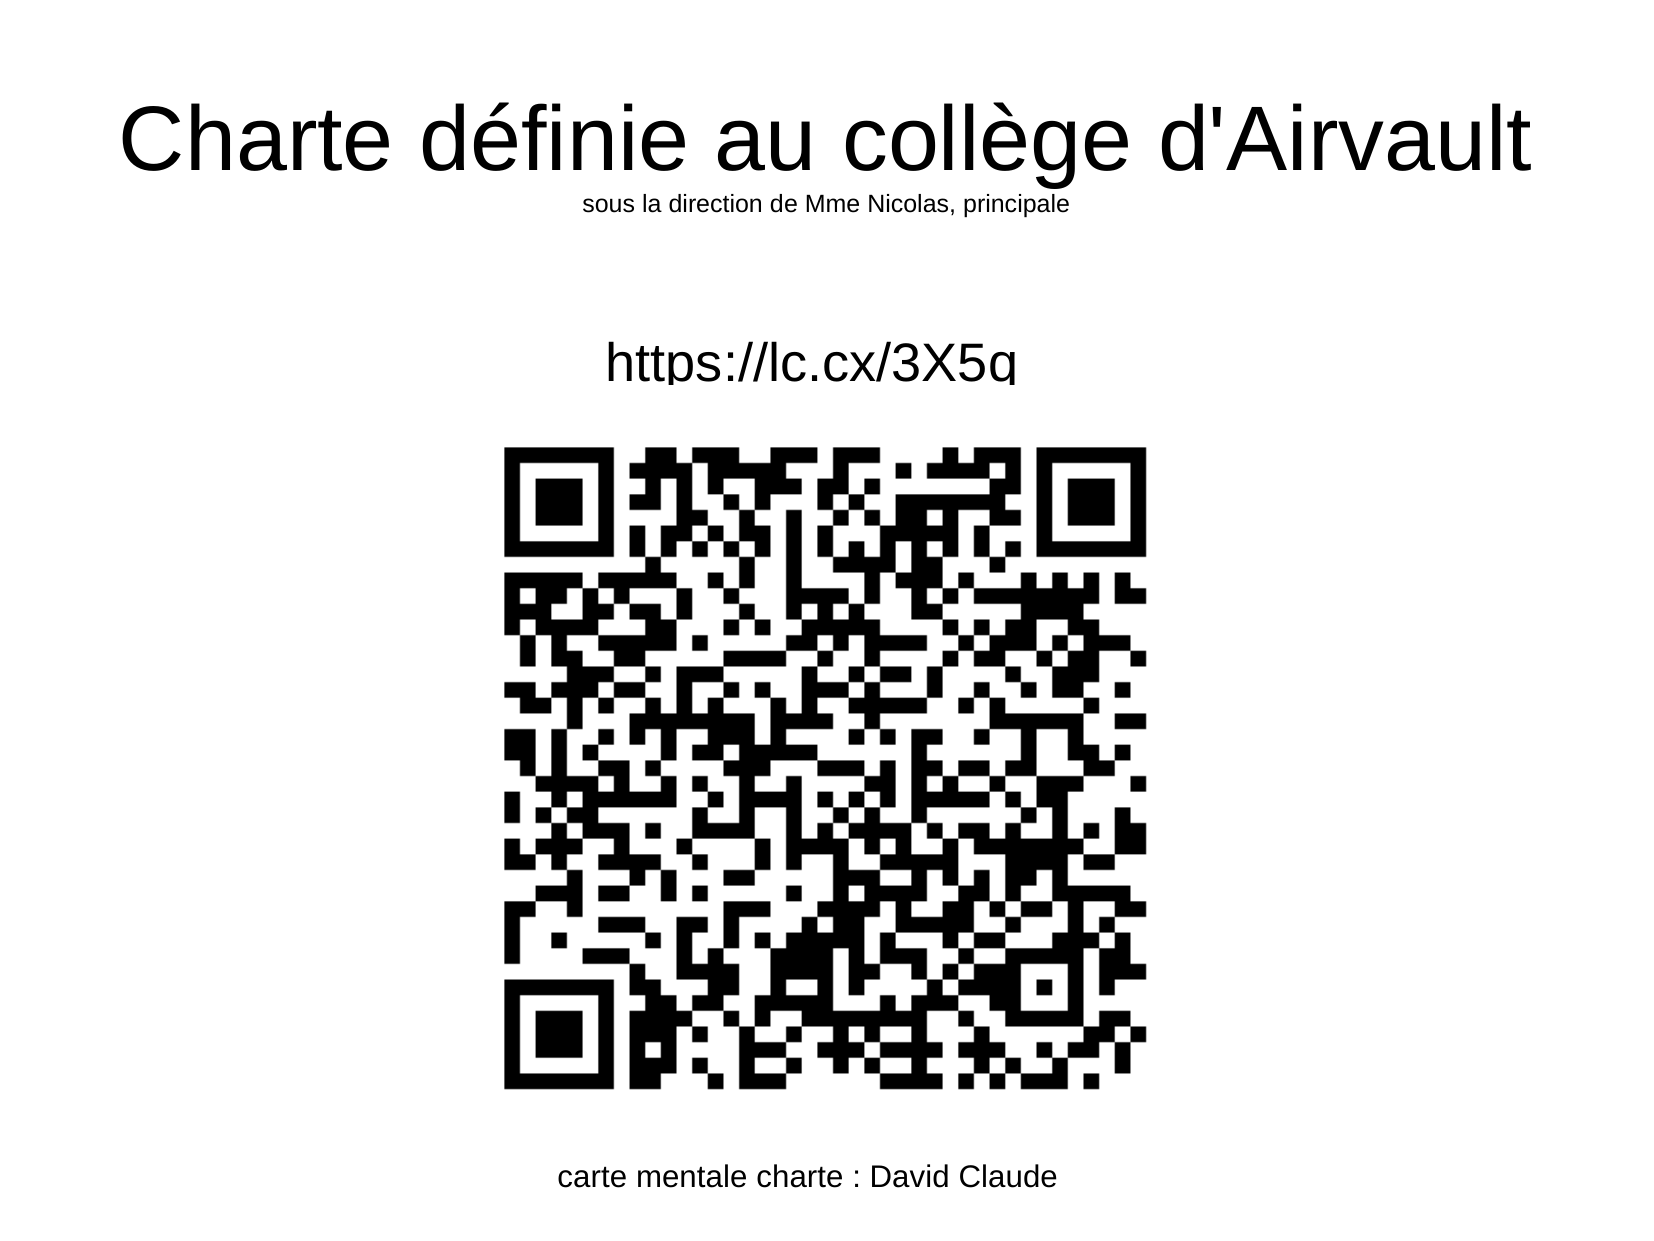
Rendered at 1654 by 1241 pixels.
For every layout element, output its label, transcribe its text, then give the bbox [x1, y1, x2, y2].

text_box https://lc.cx/3X5q [590, 324, 1063, 385]
text_box carte mentale charte : David Claude [531, 1151, 1152, 1236]
title Charte définie au collège d'Airvault sous la direction de Mme Nicolas, principale [82, 49, 1571, 257]
picture [442, 385, 1209, 1152]
